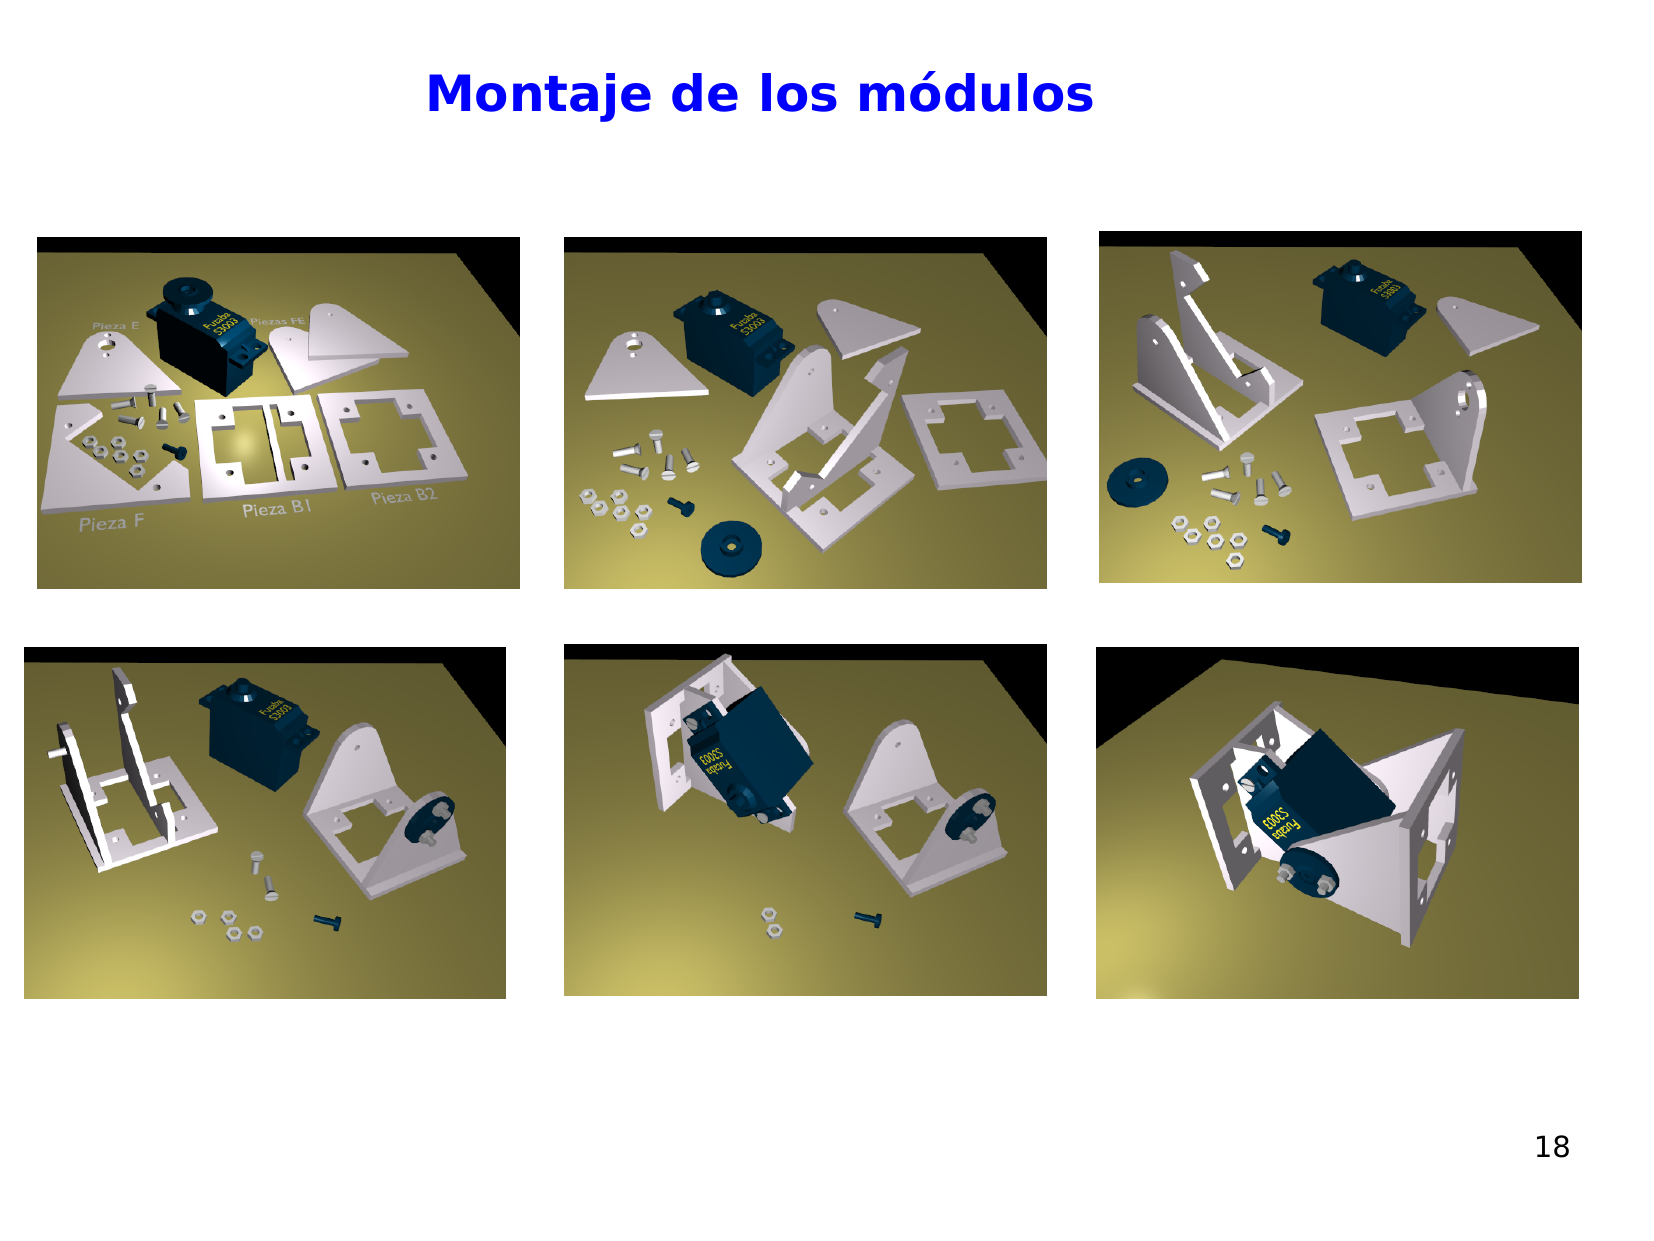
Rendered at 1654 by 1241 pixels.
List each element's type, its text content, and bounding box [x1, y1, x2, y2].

picture [37, 237, 520, 589]
picture [564, 644, 1047, 996]
text_box Montaje de los módulos [410, 57, 1111, 131]
picture [1099, 231, 1582, 583]
picture [1096, 647, 1579, 999]
picture [564, 237, 1047, 589]
picture [24, 647, 506, 999]
